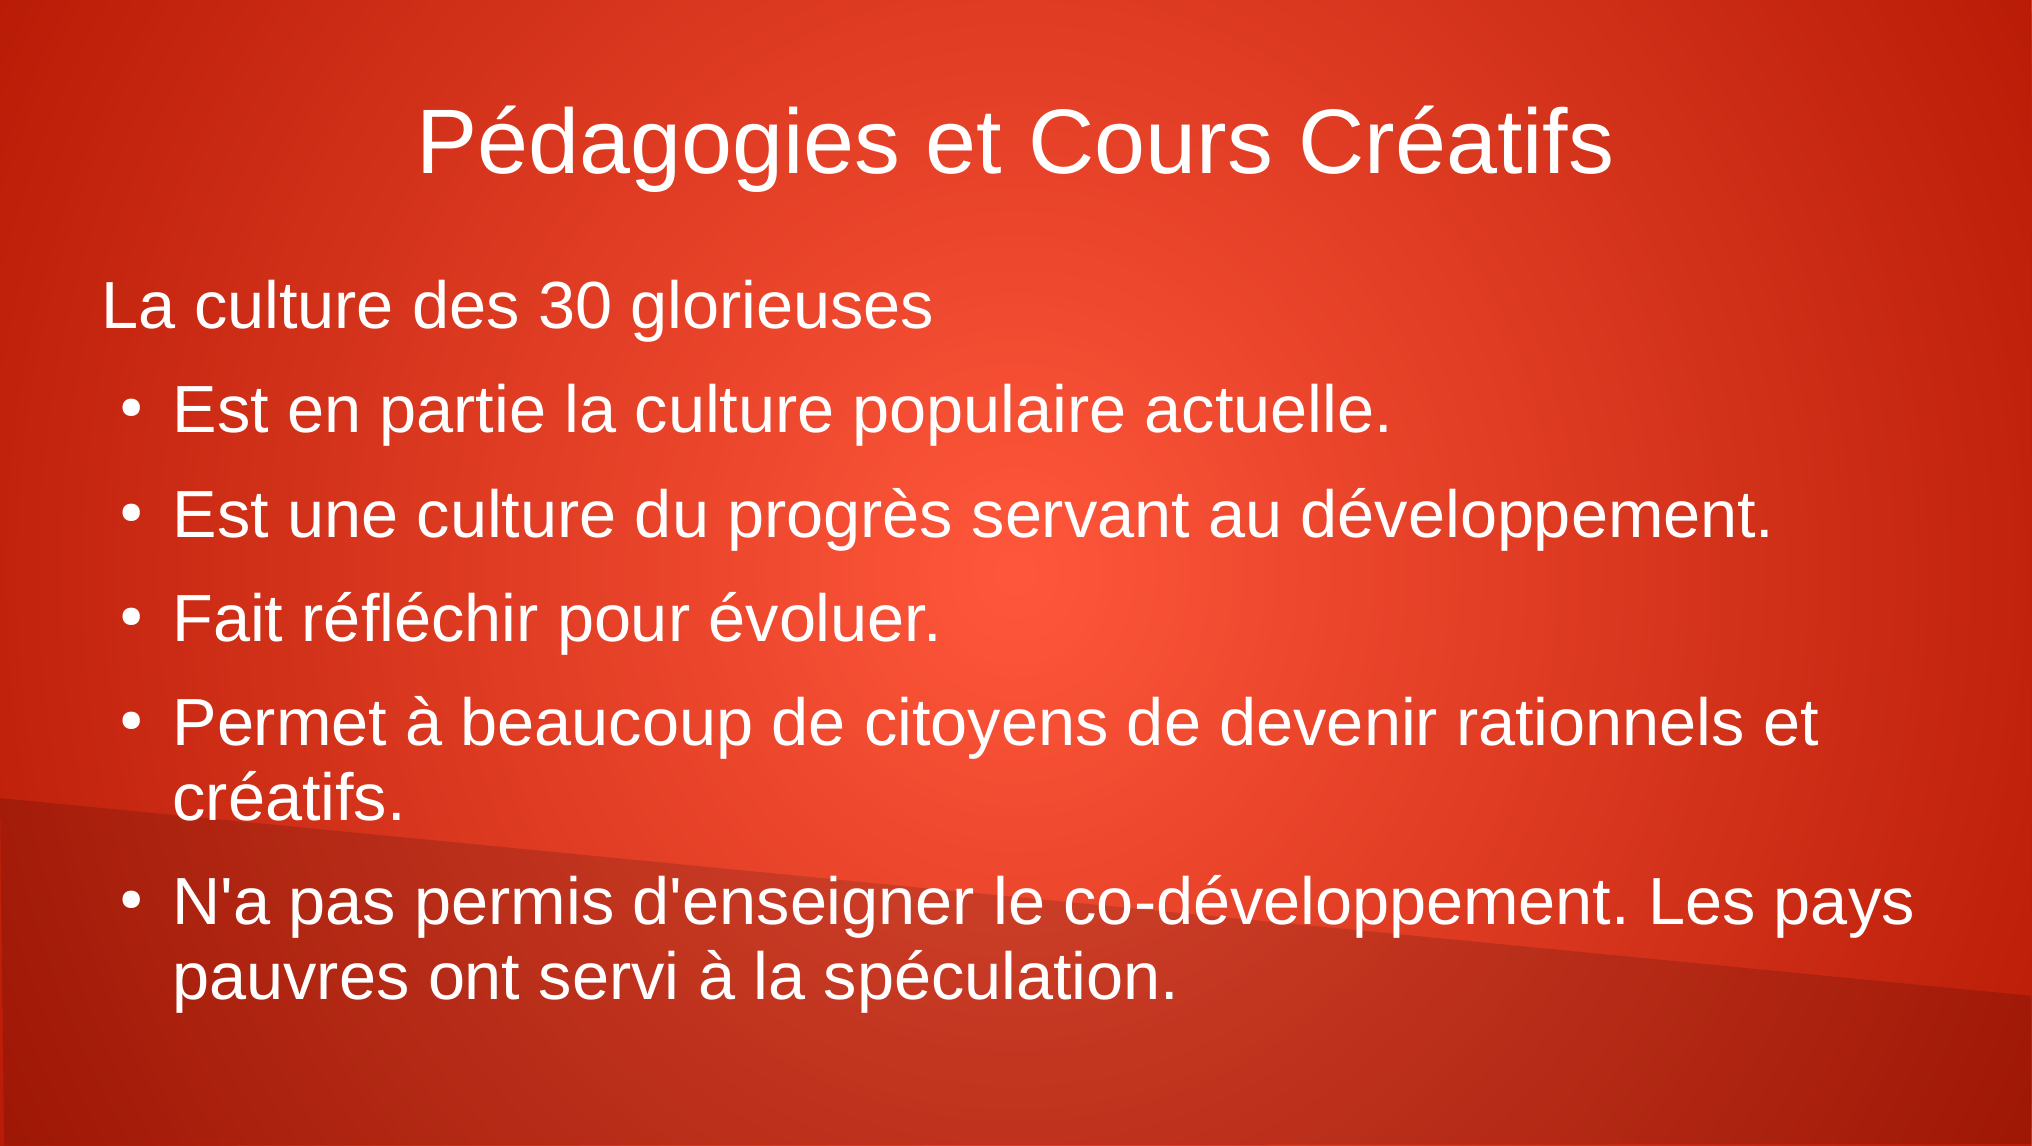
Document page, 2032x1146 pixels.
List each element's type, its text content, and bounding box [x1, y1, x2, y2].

title Pédagogies et Cours Créatifs [101, 45, 1930, 237]
list La culture des 30 glorieuses Est en partie la culture populaire actuelle. Est une culture du progrès servant au développement. Fait réfléchir pour évoluer. Permet à beaucoup de citoyens de devenir rationnels et créatifs. N'a pas permis d'enseigner le co-développement. Les pays pauvres ont servi à la spéculation. [101, 268, 1930, 1075]
